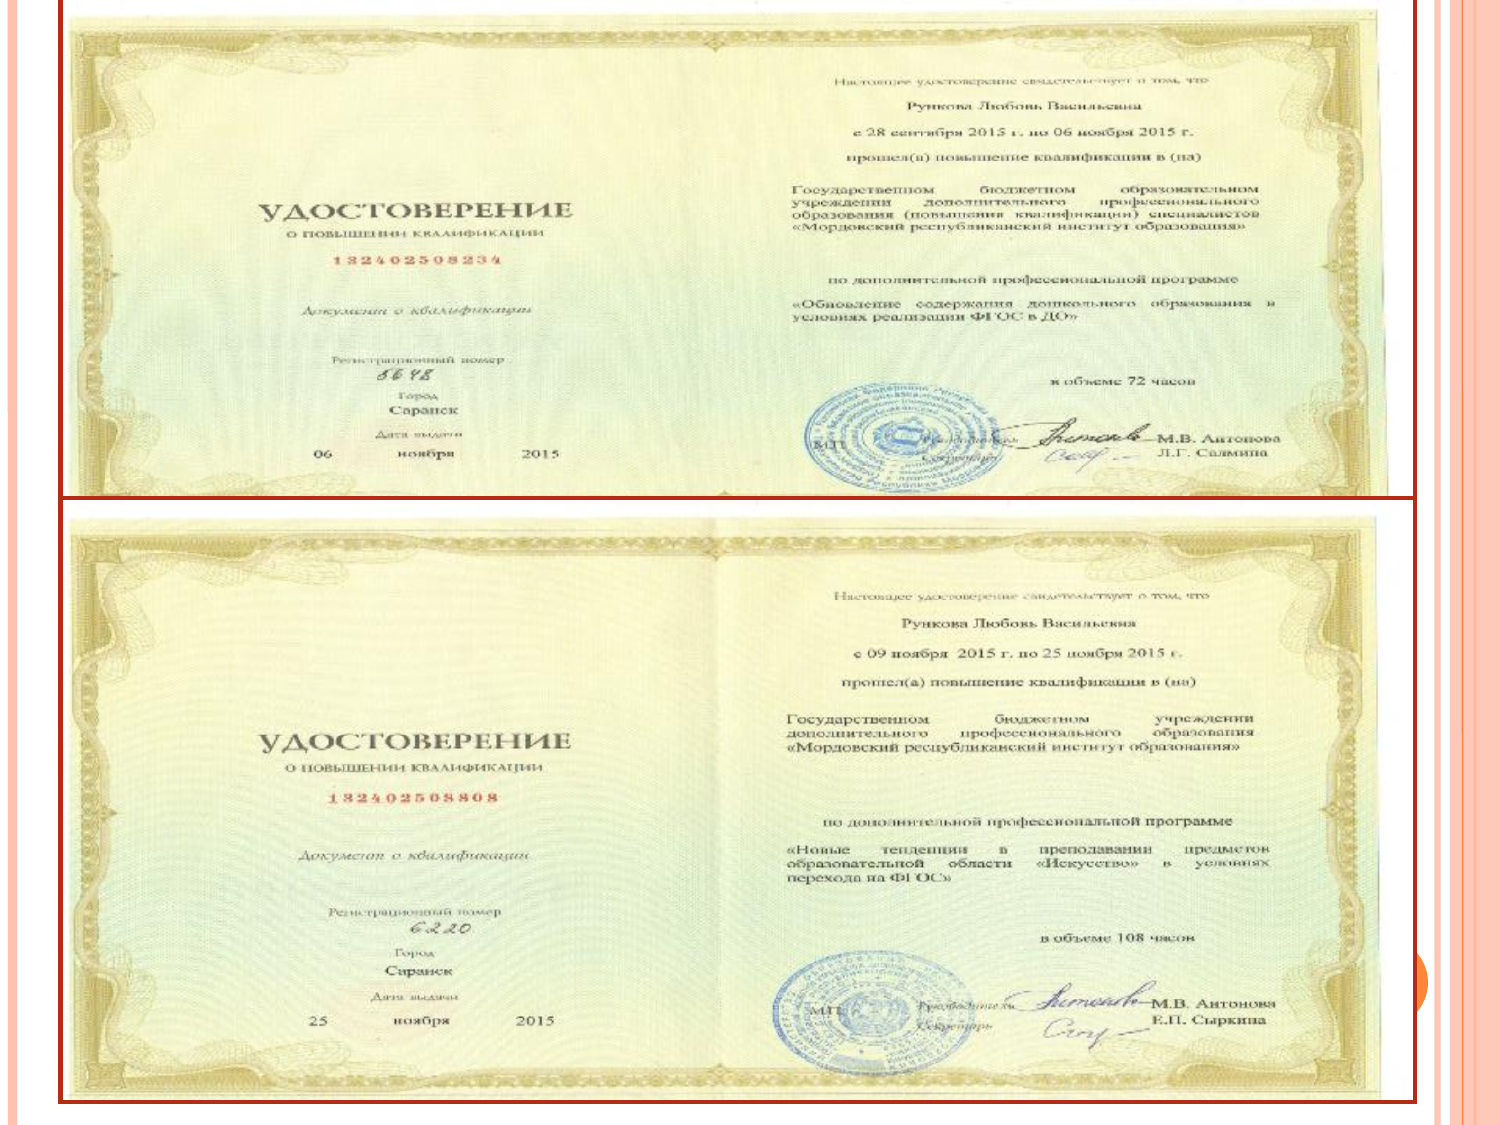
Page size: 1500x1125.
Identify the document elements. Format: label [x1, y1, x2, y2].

picture [62, 500, 1413, 1100]
picture [62, 0, 1413, 496]
